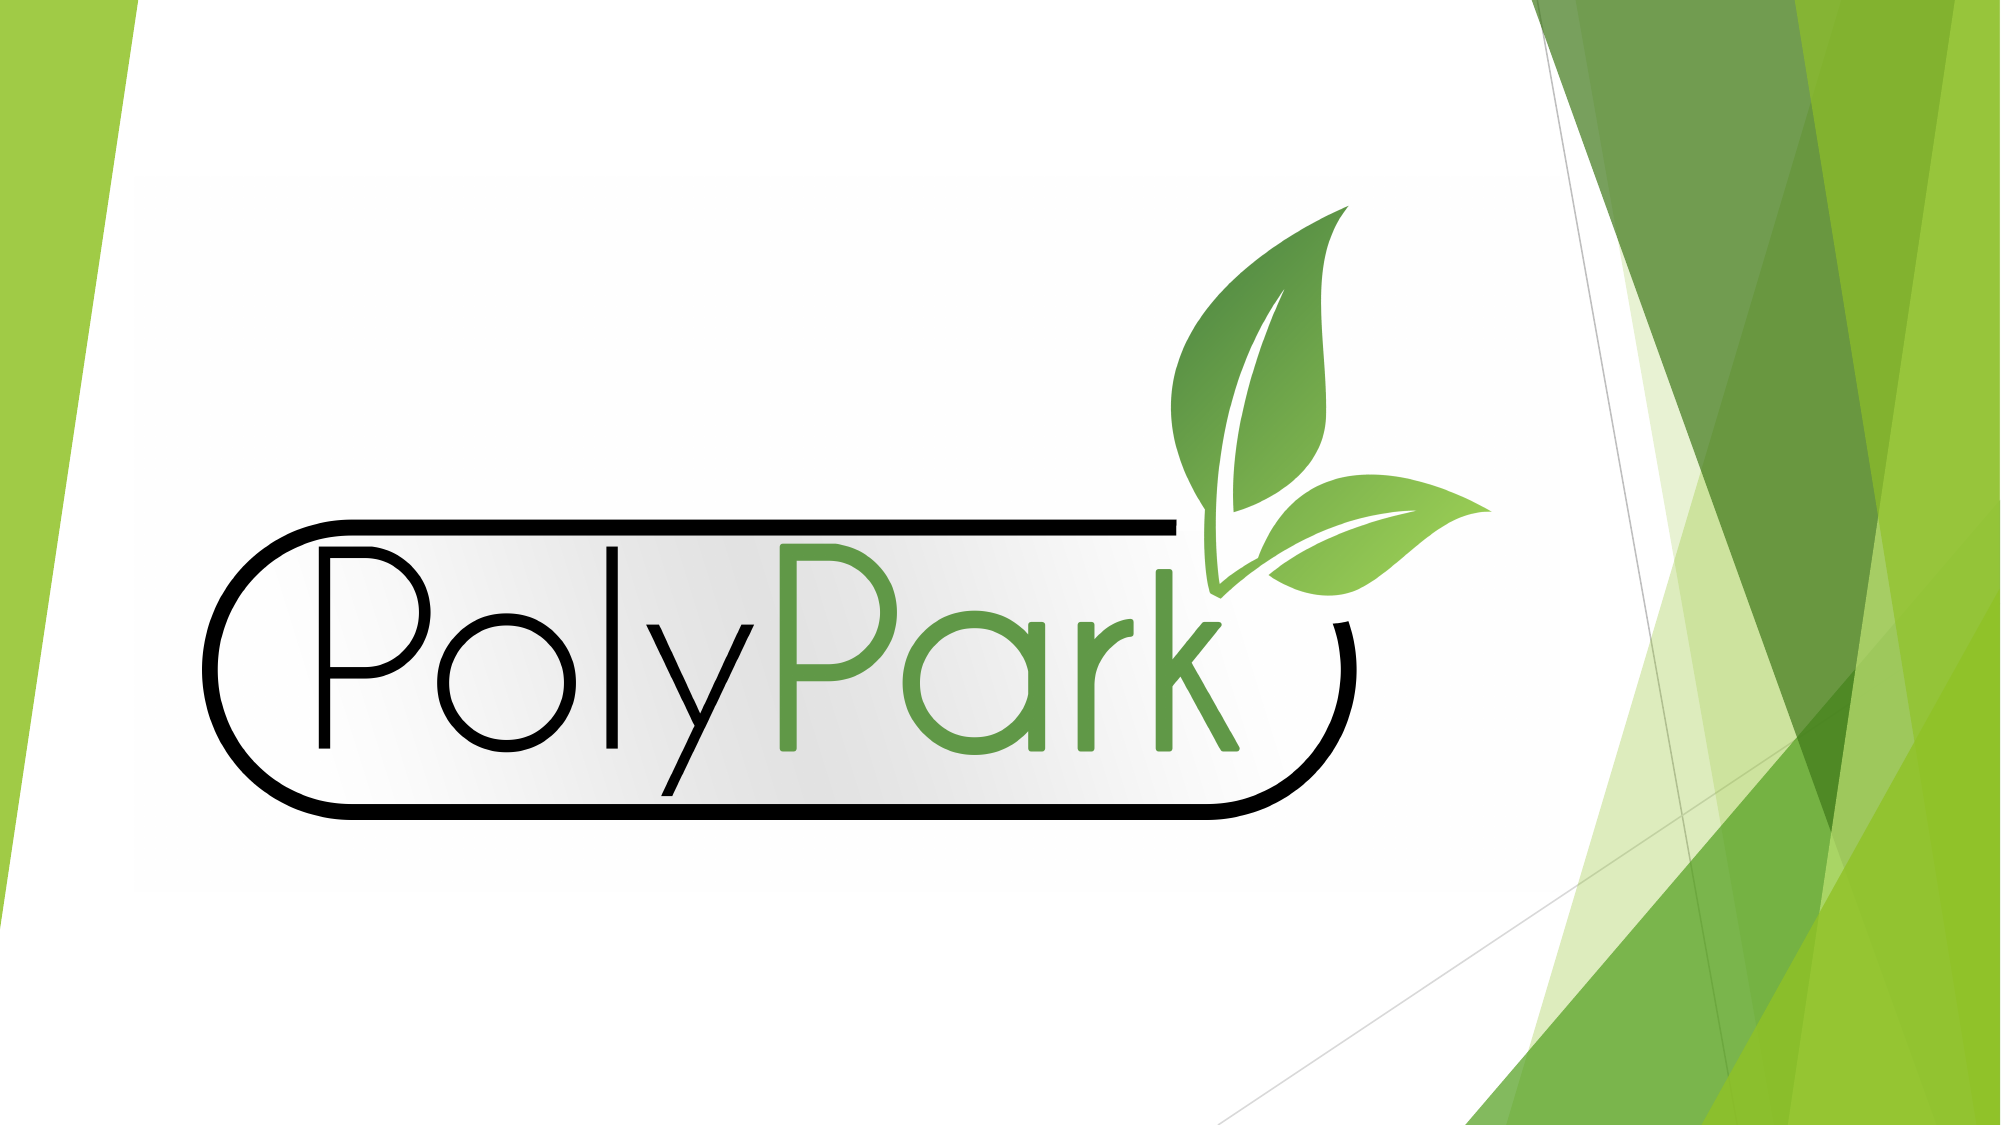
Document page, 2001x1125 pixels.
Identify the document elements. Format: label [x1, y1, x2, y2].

picture [134, 176, 1560, 892]
